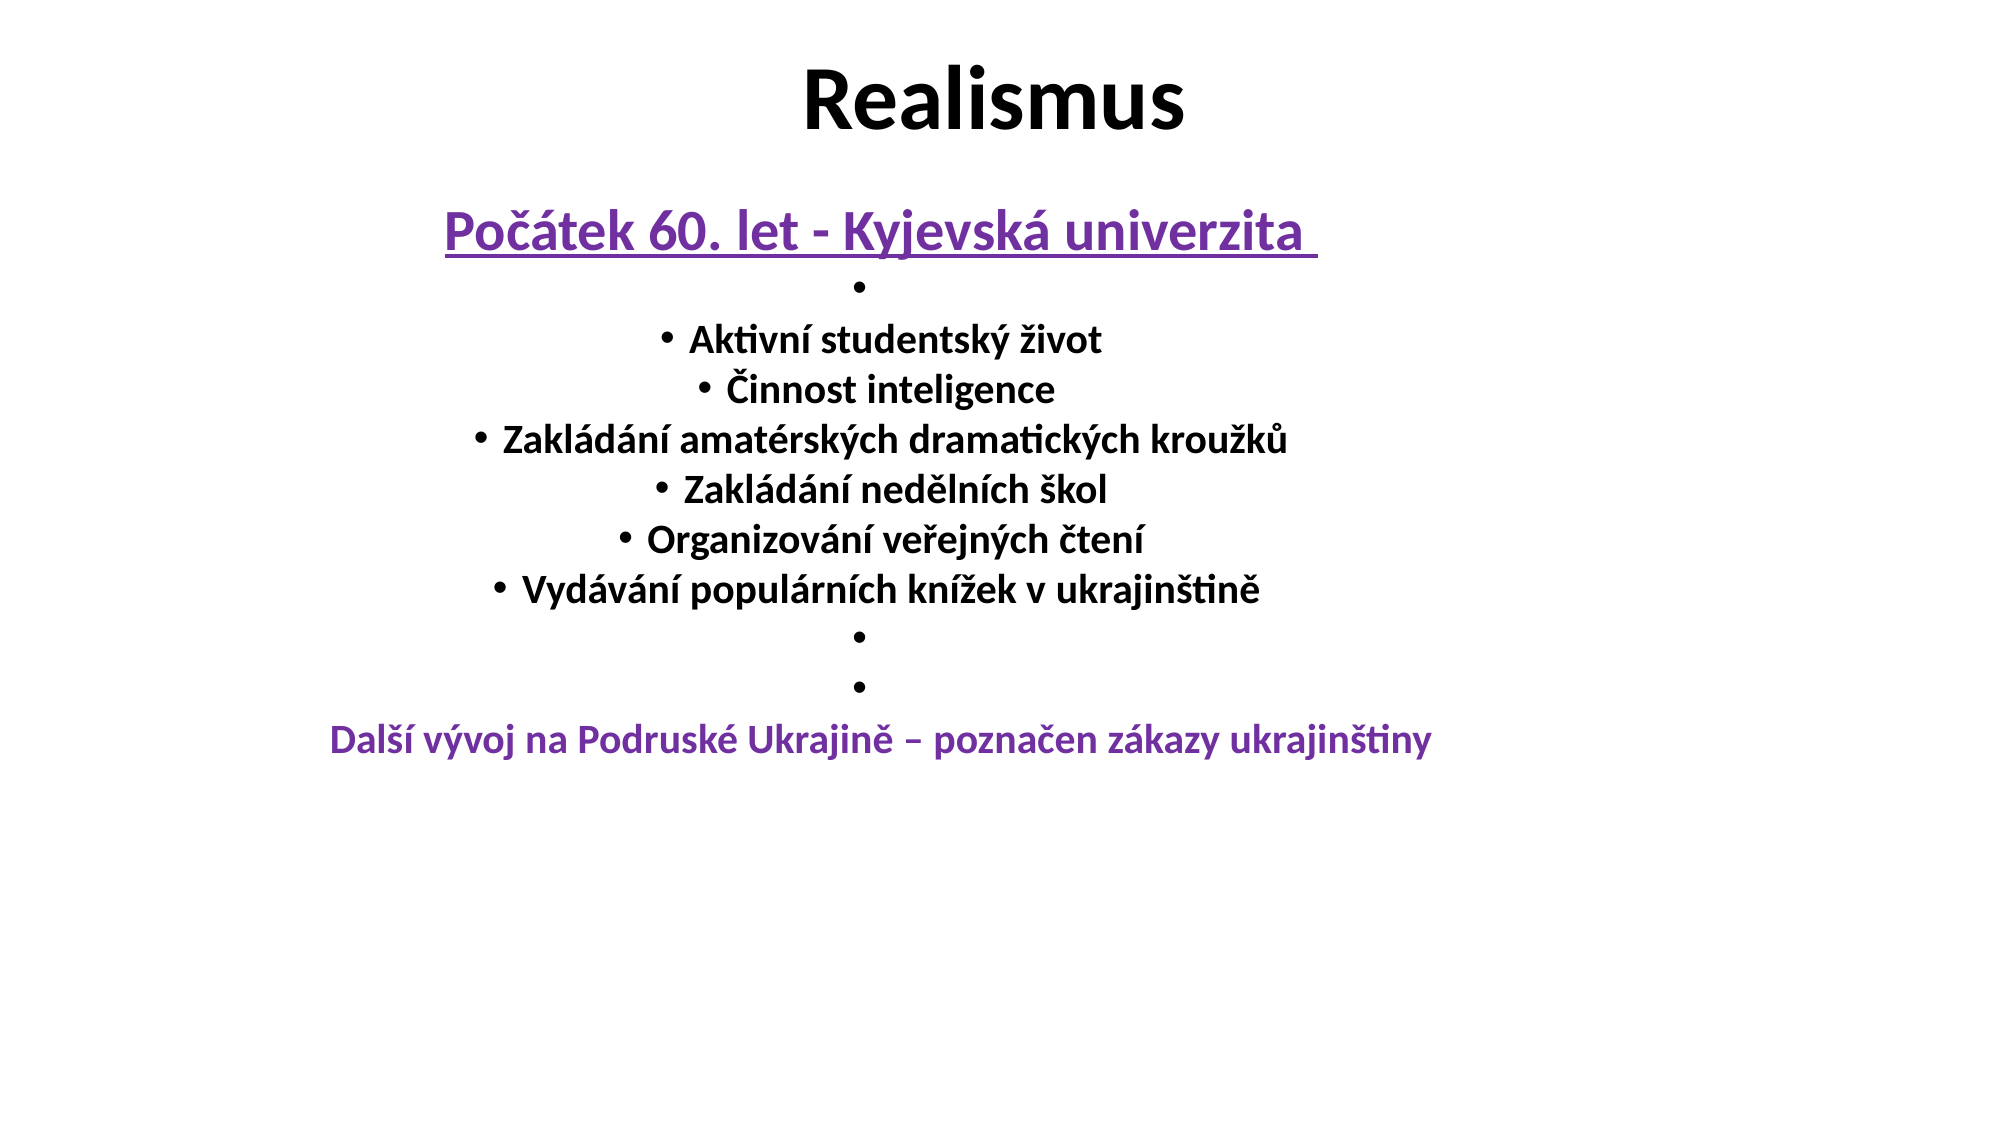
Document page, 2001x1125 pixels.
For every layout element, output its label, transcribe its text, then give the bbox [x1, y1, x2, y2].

text_box Realismus [787, 31, 1201, 156]
text_box Počátek 60. let - Kyjevská univerzita Aktivní studentský život Činnost inteligence Zakládání amatérských dramatických kroužků Zakládání nedělních škol Organizování veřejných čtení Vydávání populárních knížek v ukrajinštině Další vývoj na Podruské Ukrajině – poznačen zákazy ukrajinštiny [315, 184, 1614, 905]
